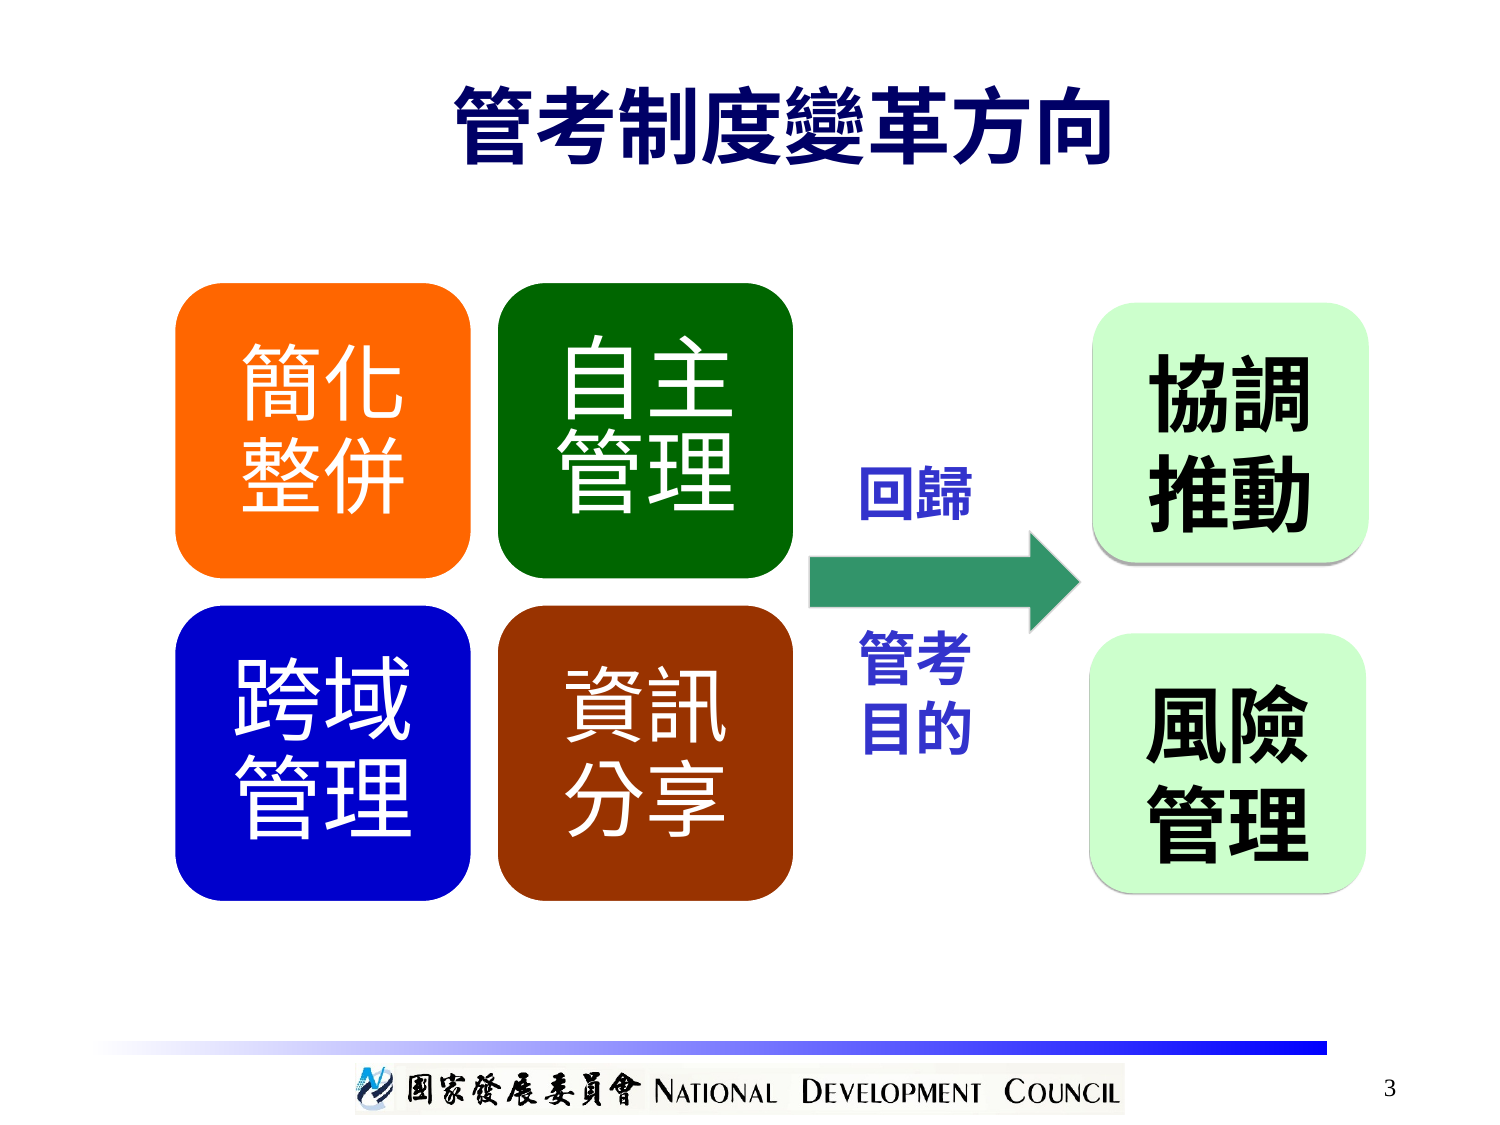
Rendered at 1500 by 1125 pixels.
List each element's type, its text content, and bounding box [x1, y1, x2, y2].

text_box 跨域管理 [173, 603, 473, 904]
text_box 回歸 管考目的 [833, 608, 998, 805]
text_box 回歸 管考目的 [833, 379, 998, 556]
text_box 管考制度變革方向 [436, 66, 1174, 181]
text_box [76, 208, 1081, 976]
text_box 協調推動 [1092, 302, 1369, 563]
text_box 簡化整併 [173, 280, 473, 581]
text_box 風險管理 [1089, 633, 1367, 894]
text_box [1368, 1063, 1485, 1100]
text_box 自主管理 [495, 280, 796, 581]
text_box 資訊分享 [495, 603, 796, 904]
